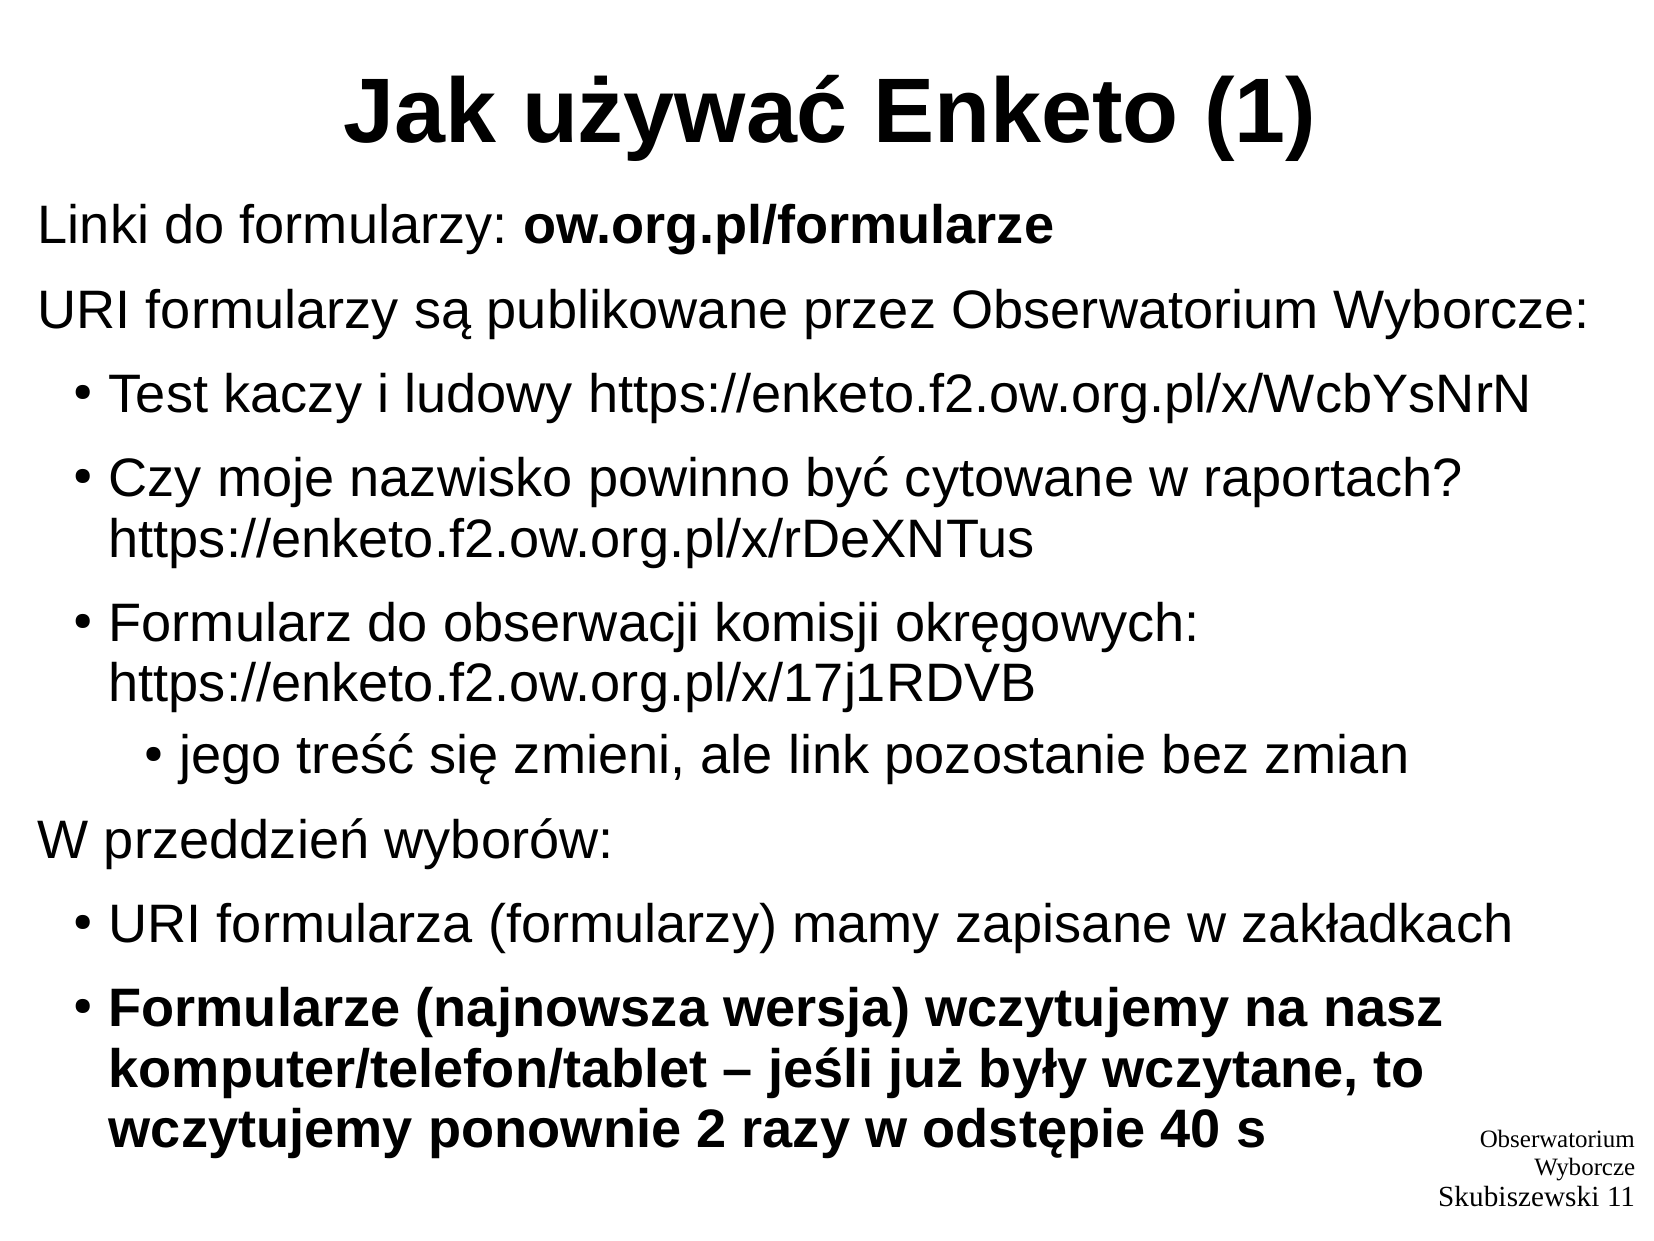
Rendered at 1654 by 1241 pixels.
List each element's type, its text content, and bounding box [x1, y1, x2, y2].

list Linki do formularzy: ow.org.pl/formularze URI formularzy są publikowane przez Obserwatorium Wyborcze: Test kaczy i ludowy https://enketo.f2.ow.org.pl/x/WcbYsNrN Czy moje nazwisko powinno być cytowane w raportach?https://enketo.f2.ow.org.pl/x/rDeXNTus Formularz do obserwacji komisji okręgowych: https://enketo.f2.ow.org.pl/x/17j1RDVB jego treść się zmieni, ale link pozostanie bez zmian W przeddzień wyborów: URI formularza (formularzy) mamy zapisane w zakładkach Formularze (najnowsza wersja) wczytujemy na nasz komputer/telefon/tablet – jeśli już były wczytane, to wczytujemy ponownie 2 razy w odstępie 40 s [37, 195, 1621, 1186]
title Jak używać Enketo (1) [86, 60, 1575, 195]
